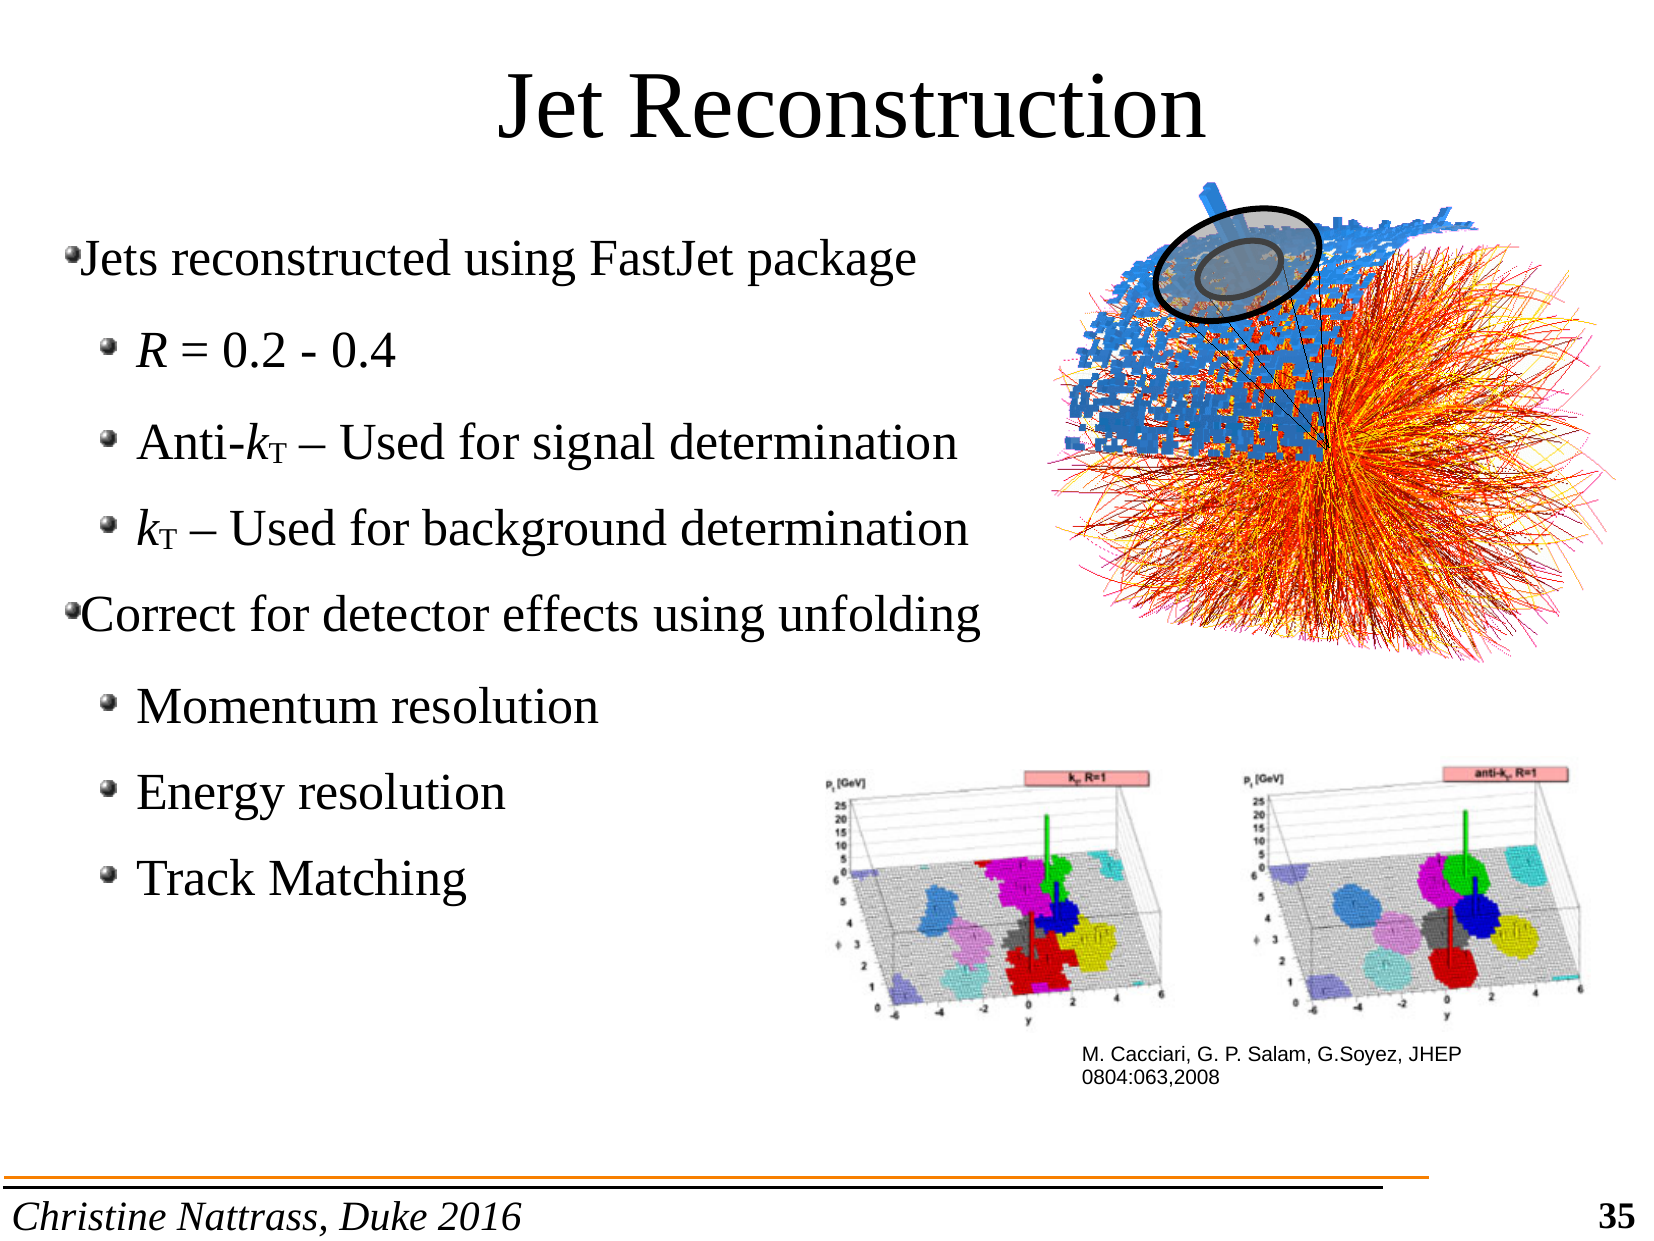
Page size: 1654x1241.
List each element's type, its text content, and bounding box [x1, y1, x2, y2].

list Jets reconstructed using FastJet package R = 0.2 - 0.4 Anti-kT – Used for signal determination kT – Used for background determination Correct for detector effects using unfolding Momentum resolution Energy resolution Track Matching [50, 216, 1362, 1081]
picture [825, 769, 1175, 1033]
title Jet Reconstruction [99, 59, 1607, 165]
picture [1240, 756, 1591, 1032]
text_box [1155, 208, 1320, 322]
picture [1028, 167, 1629, 683]
text_box M. Cacciari, G. P. Salam, G.Soyez, JHEP 0804:063,2008 [1067, 1035, 1621, 1074]
